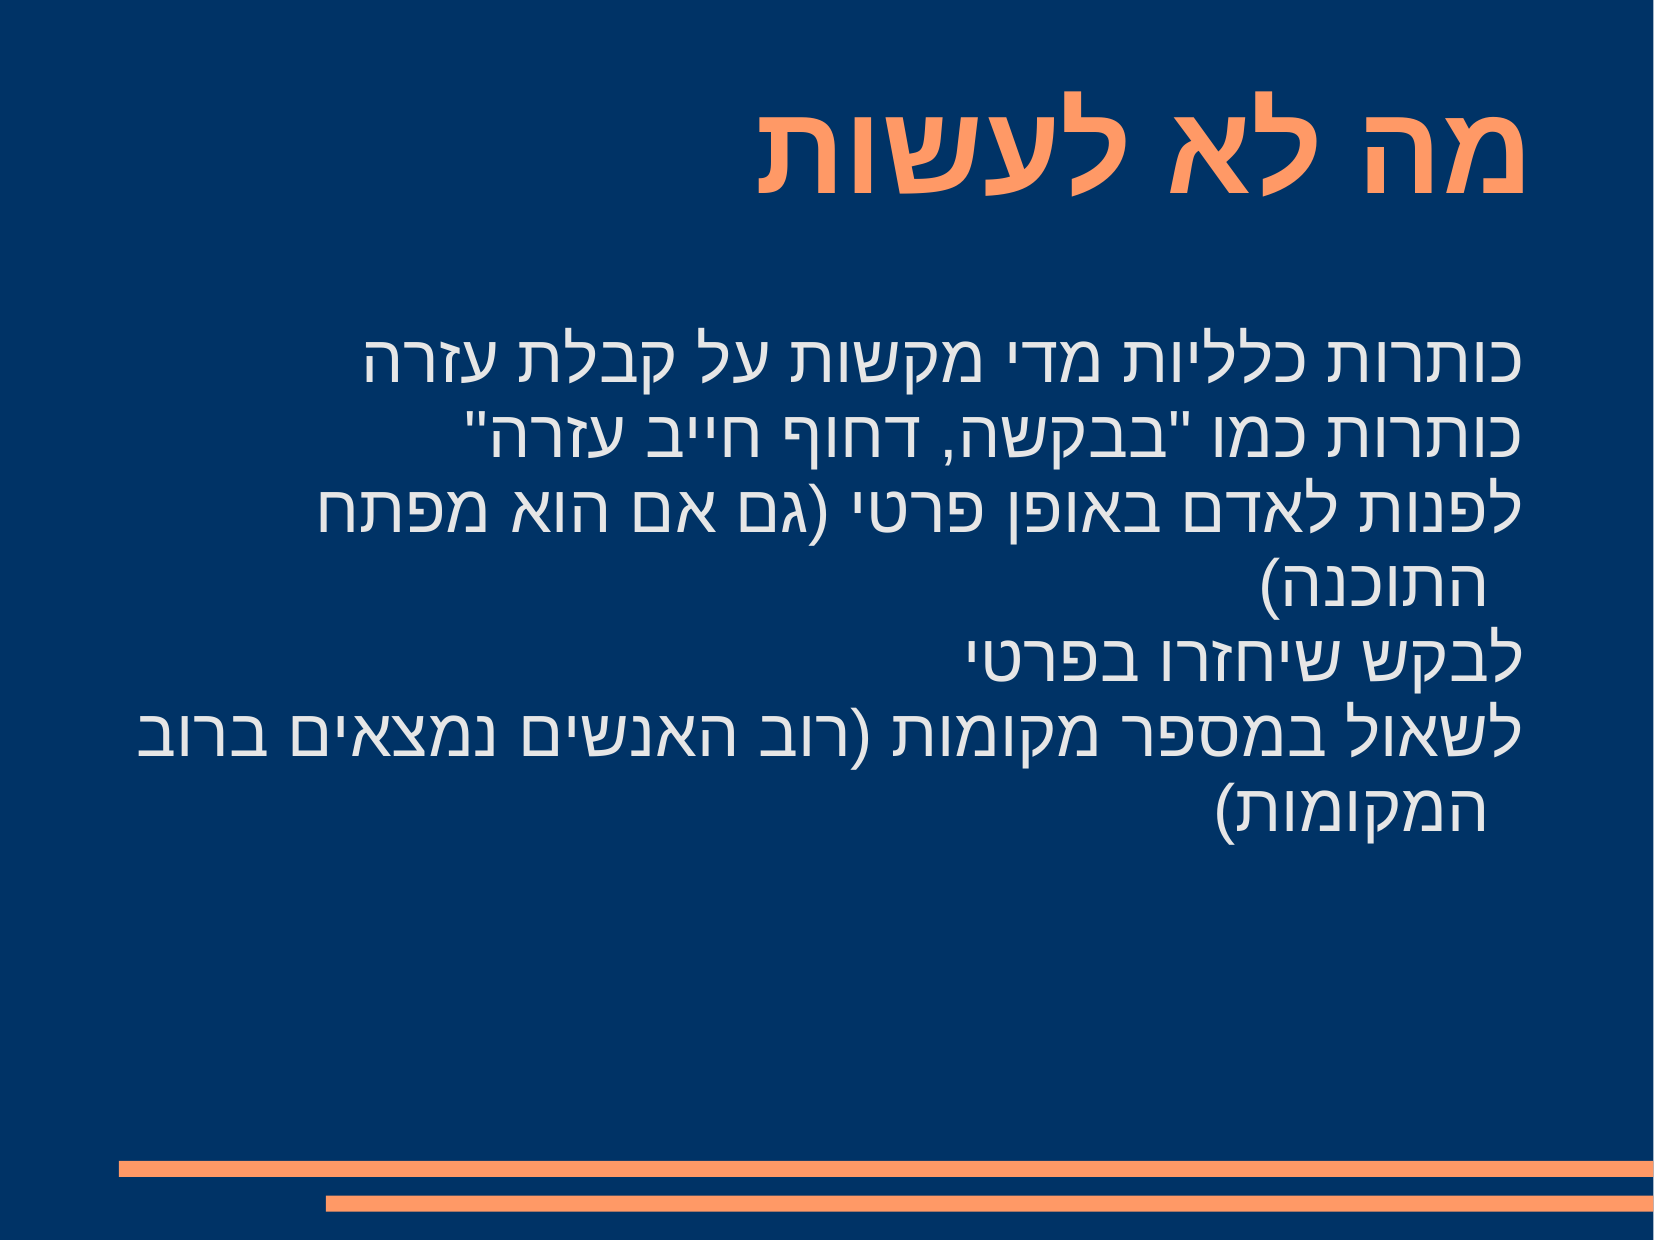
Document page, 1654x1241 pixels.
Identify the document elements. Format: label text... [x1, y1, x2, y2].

title מה לא לעשות [121, 46, 1534, 254]
list כותרות כלליות מדי מקשות על קבלת עזרה כותרות כמו "בבקשה, דחוף חייב עזרה" לפנות לאדם באופן פרטי (גם אם הוא מפתח התוכנה) לבקש שיחזרו בפרטי לשאול במספר מקומות (רוב האנשים נמצאים ברוב המקומות) [121, 322, 1561, 1132]
